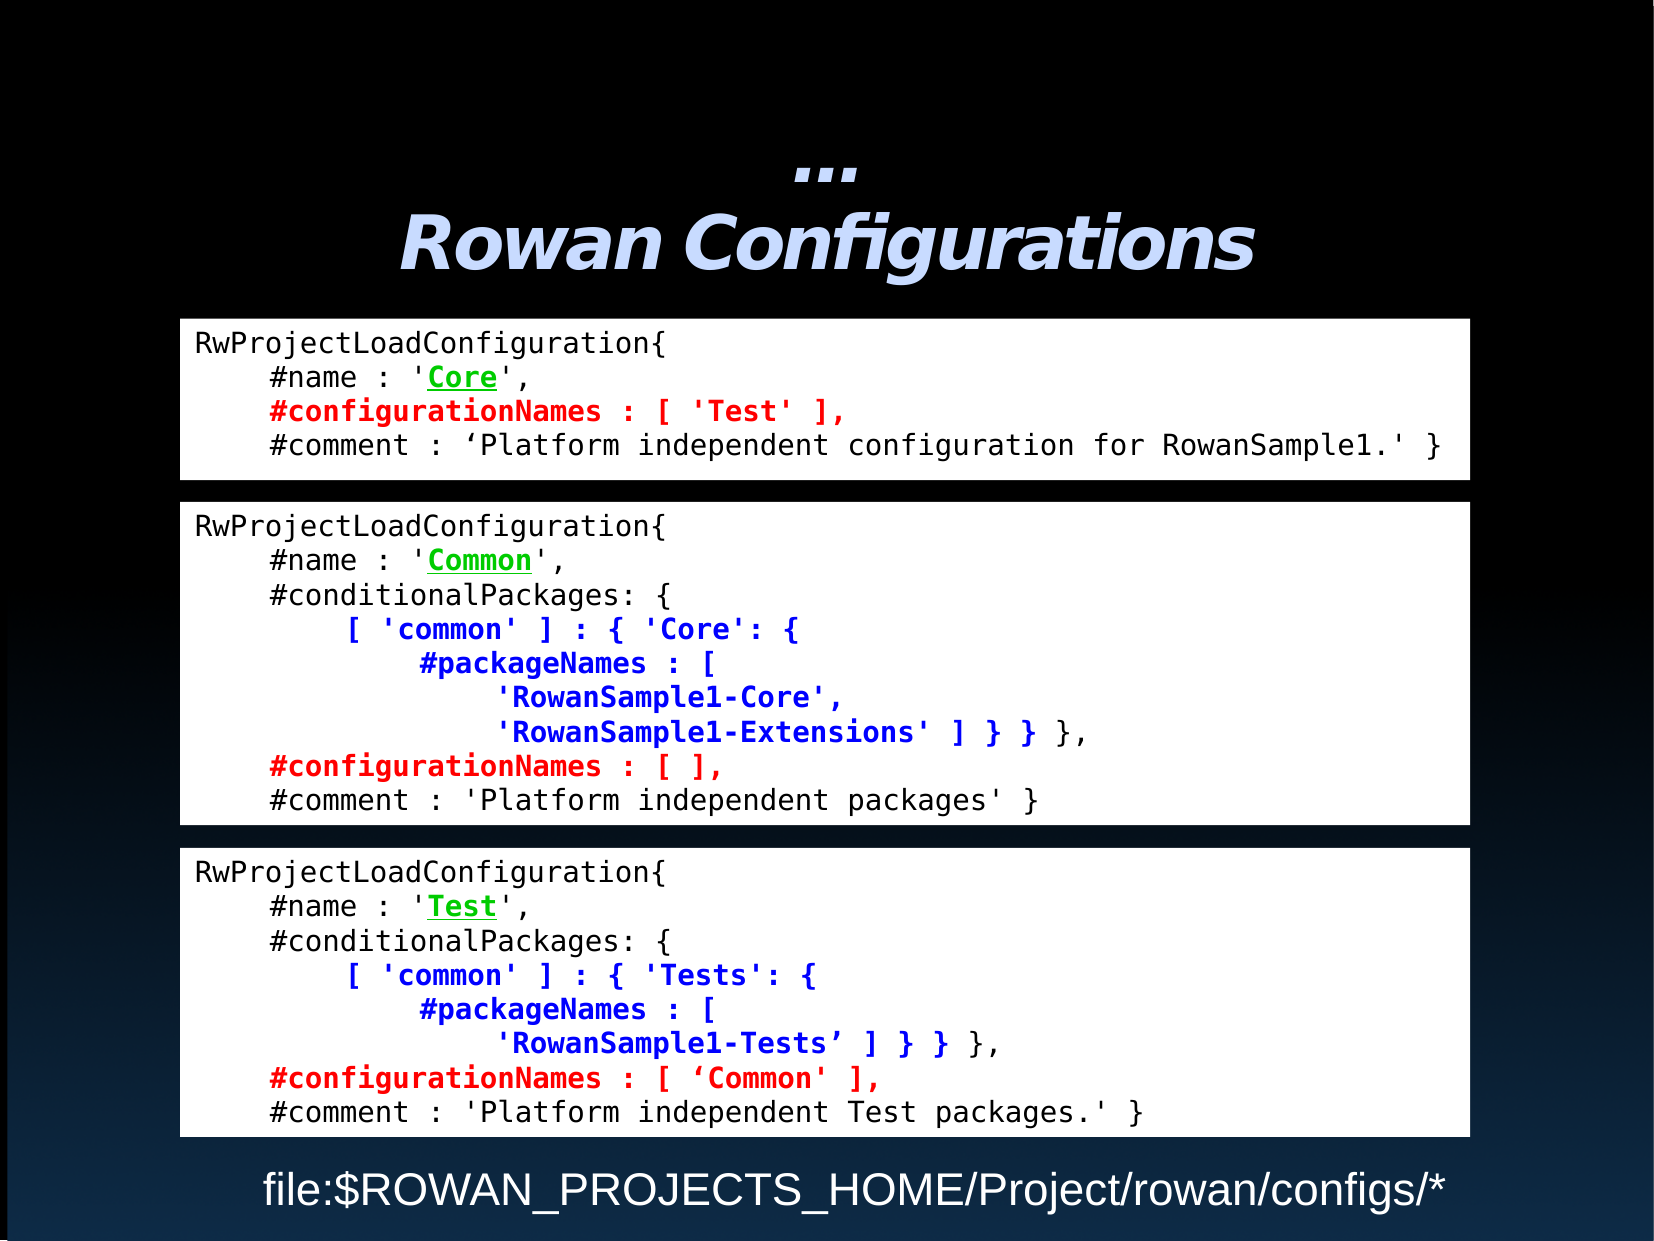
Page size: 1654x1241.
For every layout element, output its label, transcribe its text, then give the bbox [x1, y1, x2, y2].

text_box RwProjectLoadConfiguration{ #name : 'Test', #conditionalPackages: { [ 'common' ] : { 'Tests': { #packageNames : [ 'RowanSample1-Tests’ ] } } }, #configurationNames : [ ‘Common' ], #comment : 'Platform independent Test packages.' } [180, 847, 1471, 1137]
text_box file:$ROWAN_PROJECTS_HOME/Project/rowan/configs/* [105, 1140, 1606, 1239]
text_box RwProjectLoadConfiguration{ #name : 'Core', #configurationNames : [ 'Test' ], #comment : ‘Platform independent configuration for RowanSample1.' } [180, 318, 1471, 481]
text_box RwProjectLoadConfiguration{ #name : 'Common', #conditionalPackages: { [ 'common' ] : { 'Core': { #packageNames : [ 'RowanSample1-Core', 'RowanSample1-Extensions' ] } } }, #configurationNames : [ ], #comment : 'Platform independent packages' } [180, 501, 1471, 826]
title … Rowan Configurations [82, 96, 1576, 304]
picture [7, 6, 1654, 1241]
